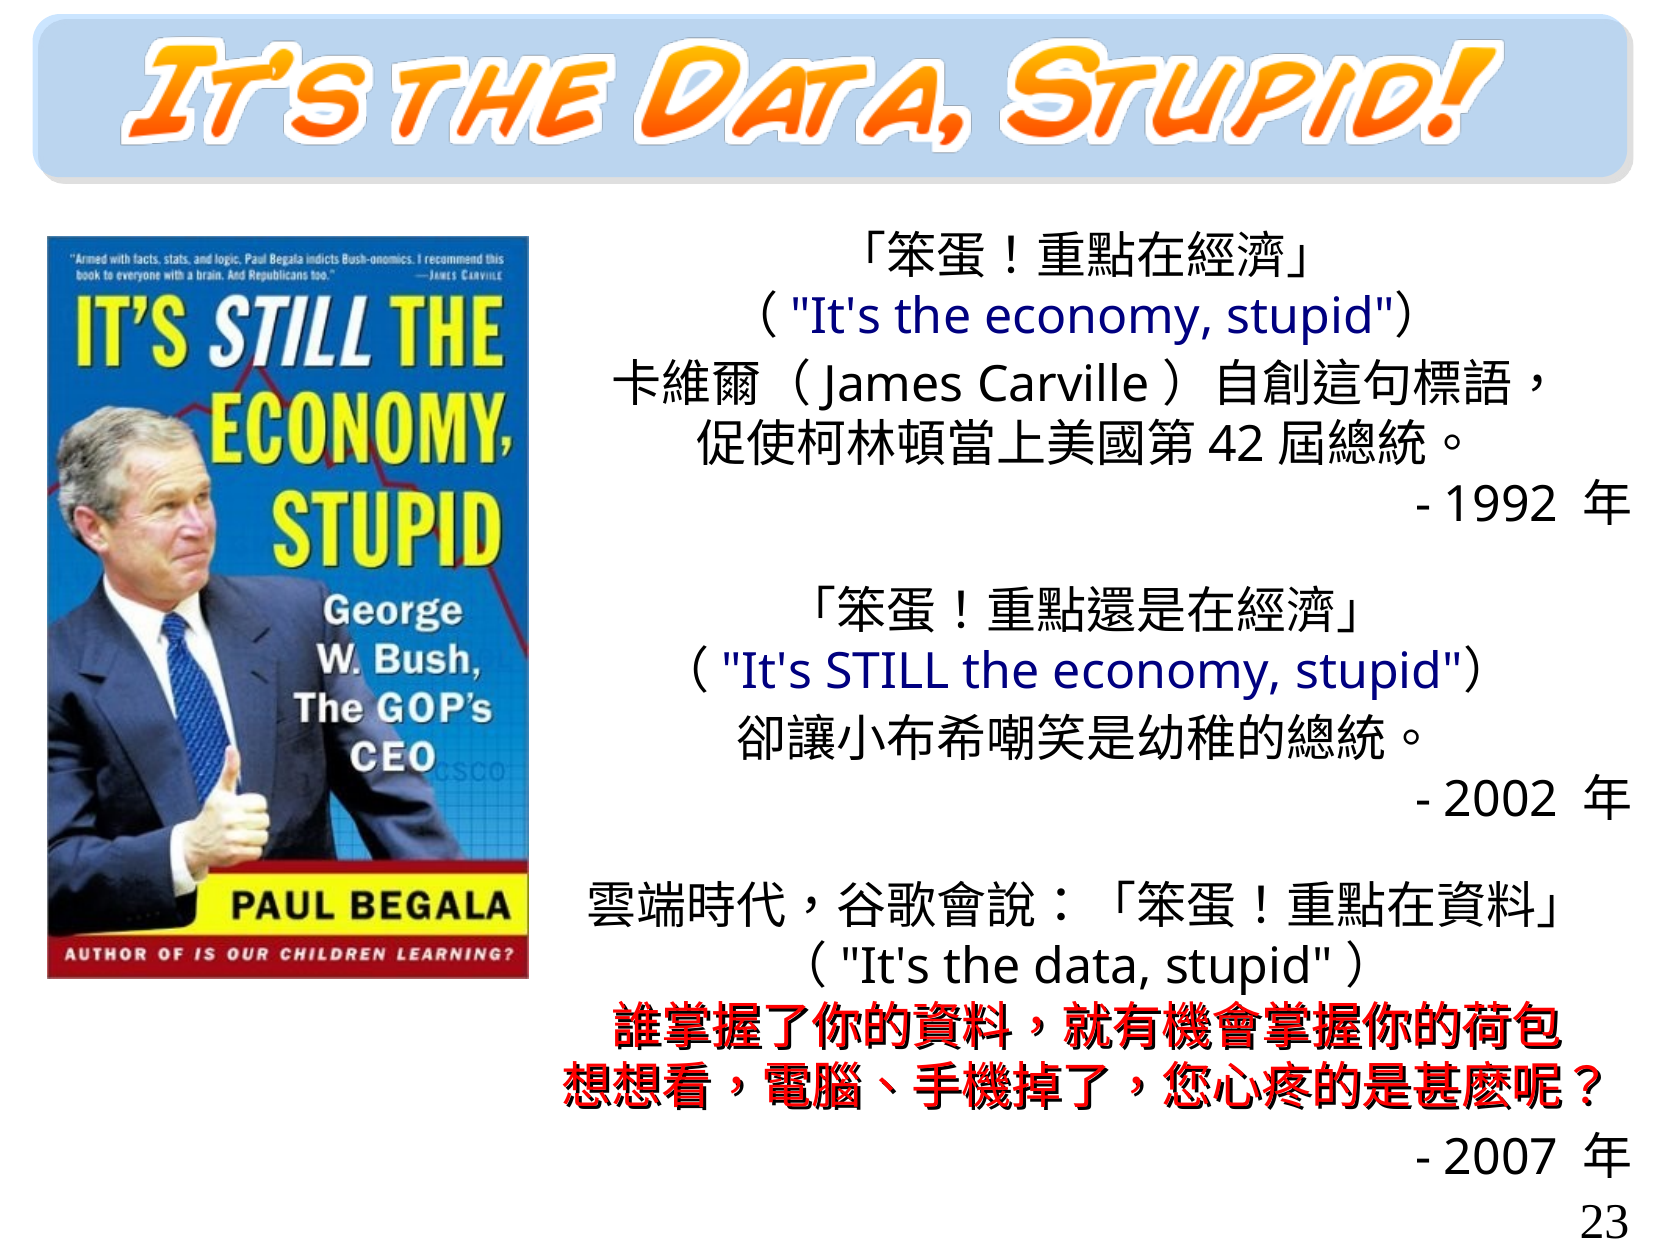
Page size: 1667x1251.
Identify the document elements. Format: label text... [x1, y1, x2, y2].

text_box 「笨蛋！重點還是在經濟」 （"It's STILL the economy, stupid"） 卻讓小布希嘲笑是幼稚的總統。 - 2002 年 [525, 570, 1648, 837]
picture [118, 35, 1508, 161]
picture [47, 236, 529, 979]
text_box 「笨蛋！重點在經濟」 （"It's the economy, stupid"） 卡維爾（James Carville）自創這句標語， 促使柯林頓當上美國第42屆總統。 - 1992 年 [525, 216, 1648, 542]
text_box [32, 14, 1628, 178]
picture [521, 752, 525, 764]
text_box 雲端時代，谷歌會說：「笨蛋！重點在資料」 （"It's the data, stupid"） 誰掌握了你的資料，就有機會掌握你的荷包 想想看，電腦、手機掉了，您心疼的是甚麽呢？ - 2007 年 [525, 865, 1648, 1193]
